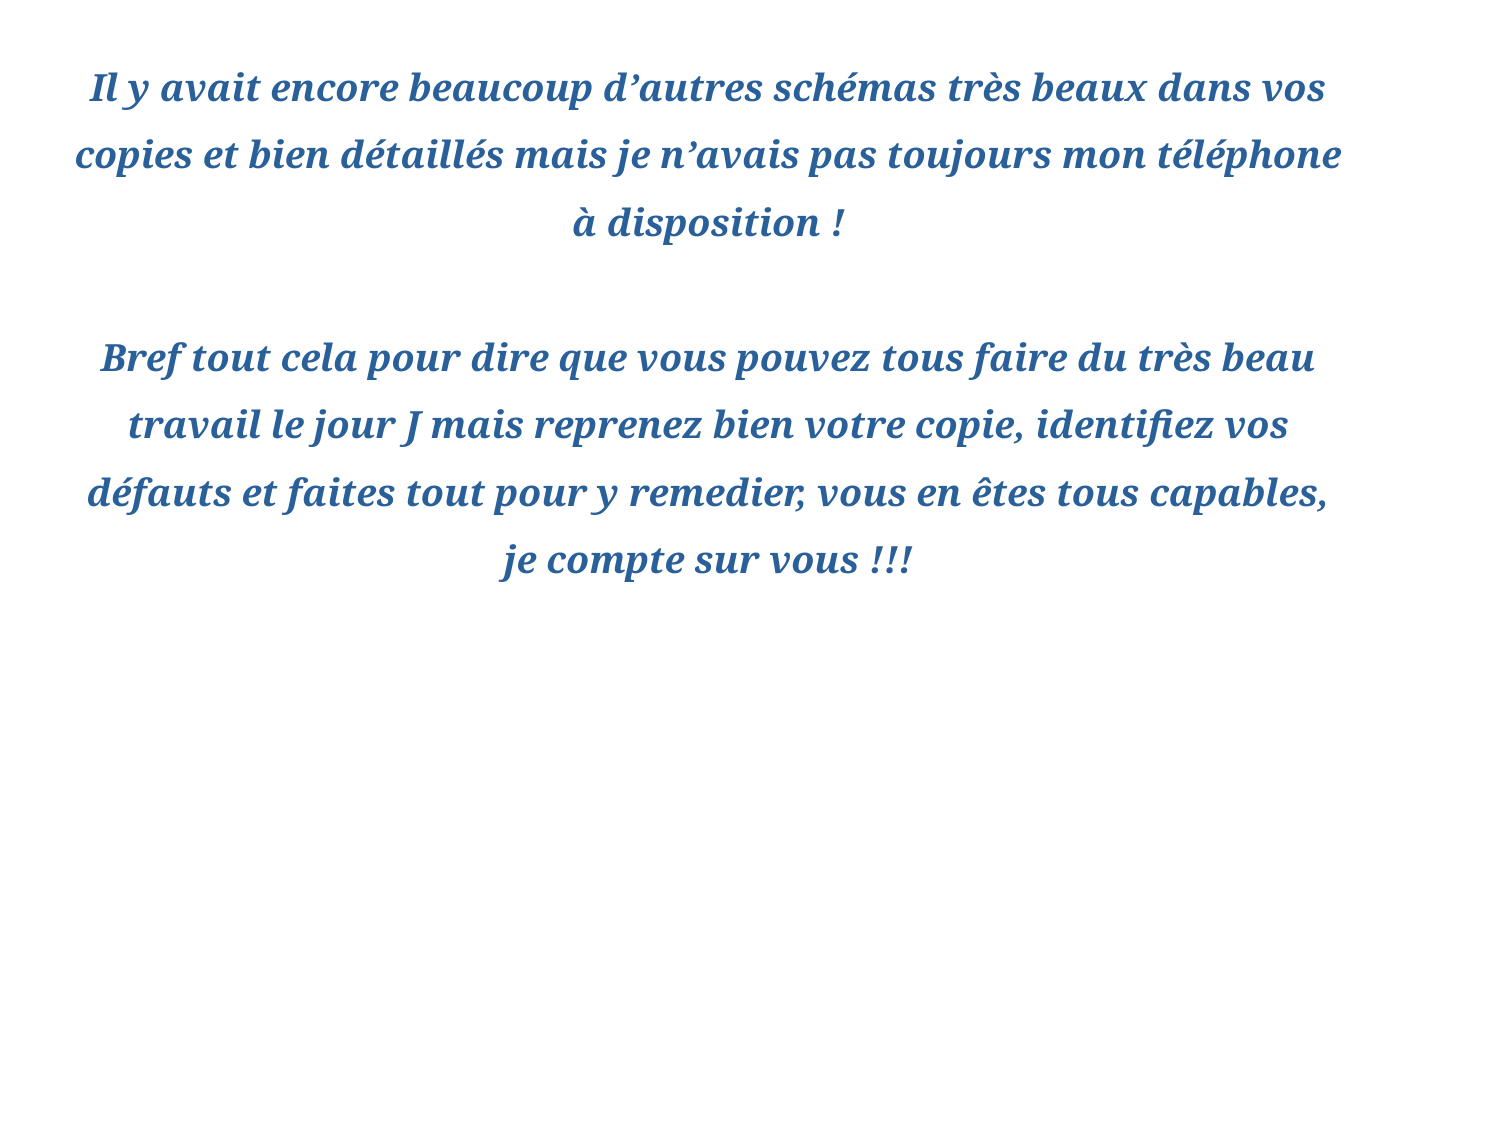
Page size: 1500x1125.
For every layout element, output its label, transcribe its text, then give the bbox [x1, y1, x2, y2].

text_box Il y avait encore beaucoup d’autres schémas très beaux dans vos copies et bien détaillés mais je n’avais pas toujours mon téléphone à disposition ! Bref tout cela pour dire que vous pouvez tous faire du très beau travail le jour J mais reprenez bien votre copie, identifiez vos défauts et faites tout pour y remedier, vous en êtes tous capables, je compte sur vous !!! [58, 33, 1359, 589]
